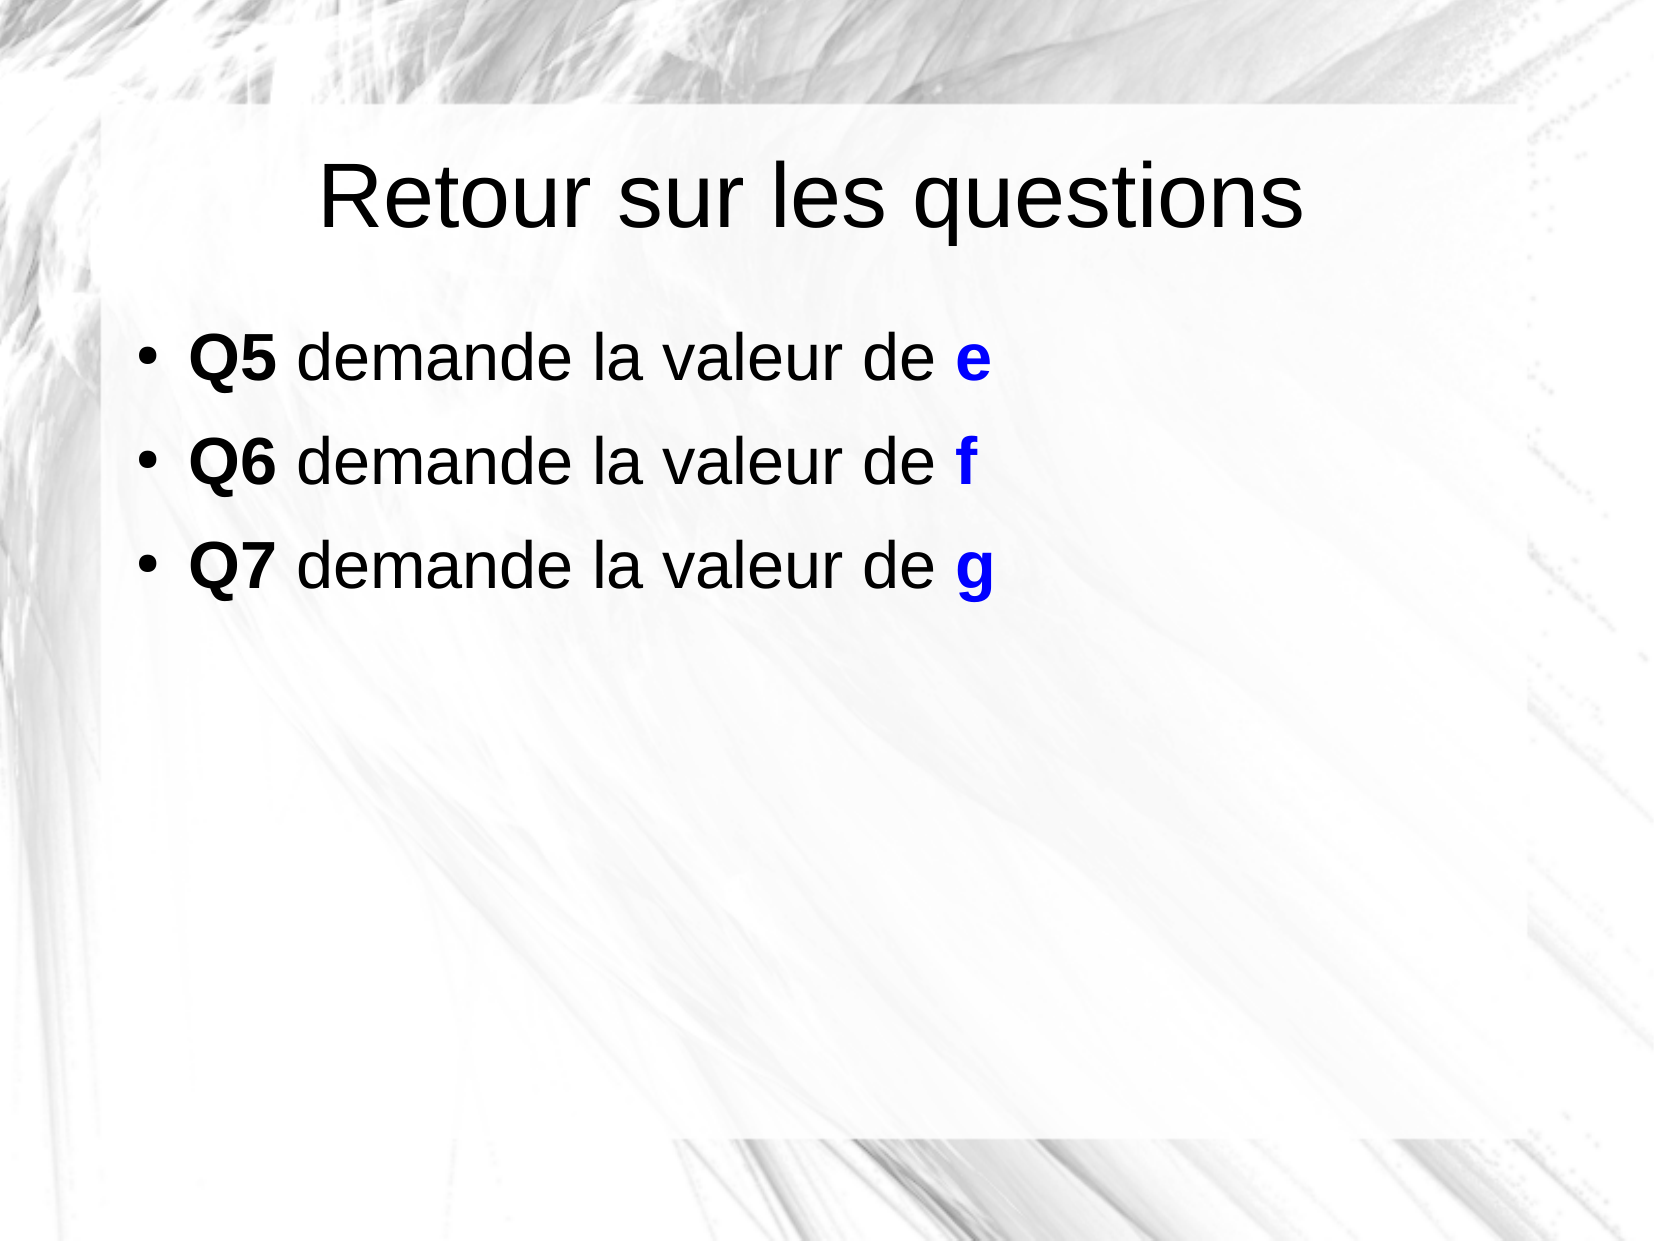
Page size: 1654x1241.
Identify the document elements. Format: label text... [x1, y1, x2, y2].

title Retour sur les questions [118, 119, 1506, 273]
list Q5 demande la valeur de e Q6 demande la valeur de f Q7 demande la valeur de g [118, 319, 1571, 1124]
picture [0, 0, 1654, 1241]
